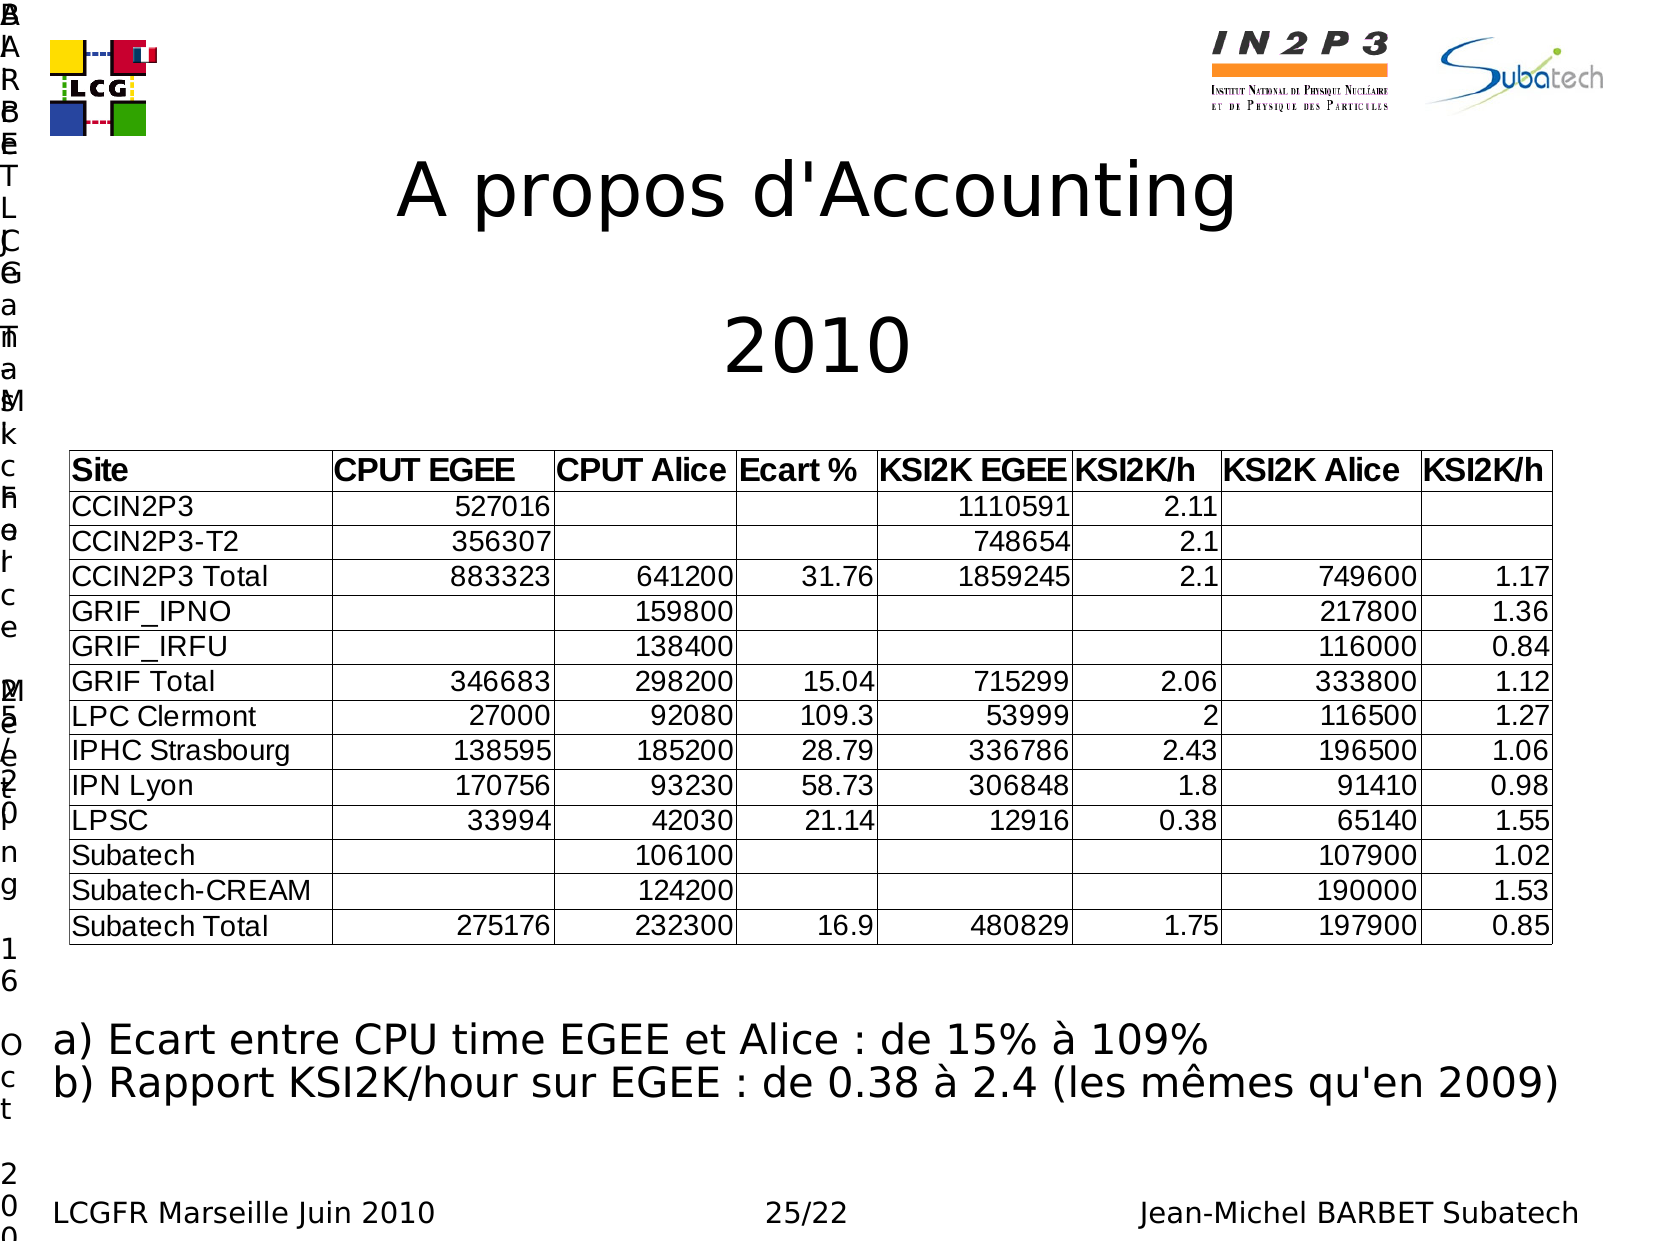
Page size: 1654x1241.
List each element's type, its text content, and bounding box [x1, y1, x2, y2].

title A propos d'Accounting 2010 [112, 150, 1524, 393]
chart [69, 450, 1654, 972]
text_box a) Ecart entre CPU time EGEE et Alice : de 15% à 109% b) Rapport KSI2K/hour sur EGEE : de 0.38 à 2.4 (les mêmes qu'en 2009) [37, 1012, 1572, 1119]
picture [1210, 21, 1388, 113]
picture [50, 40, 159, 136]
picture [1425, 37, 1603, 116]
